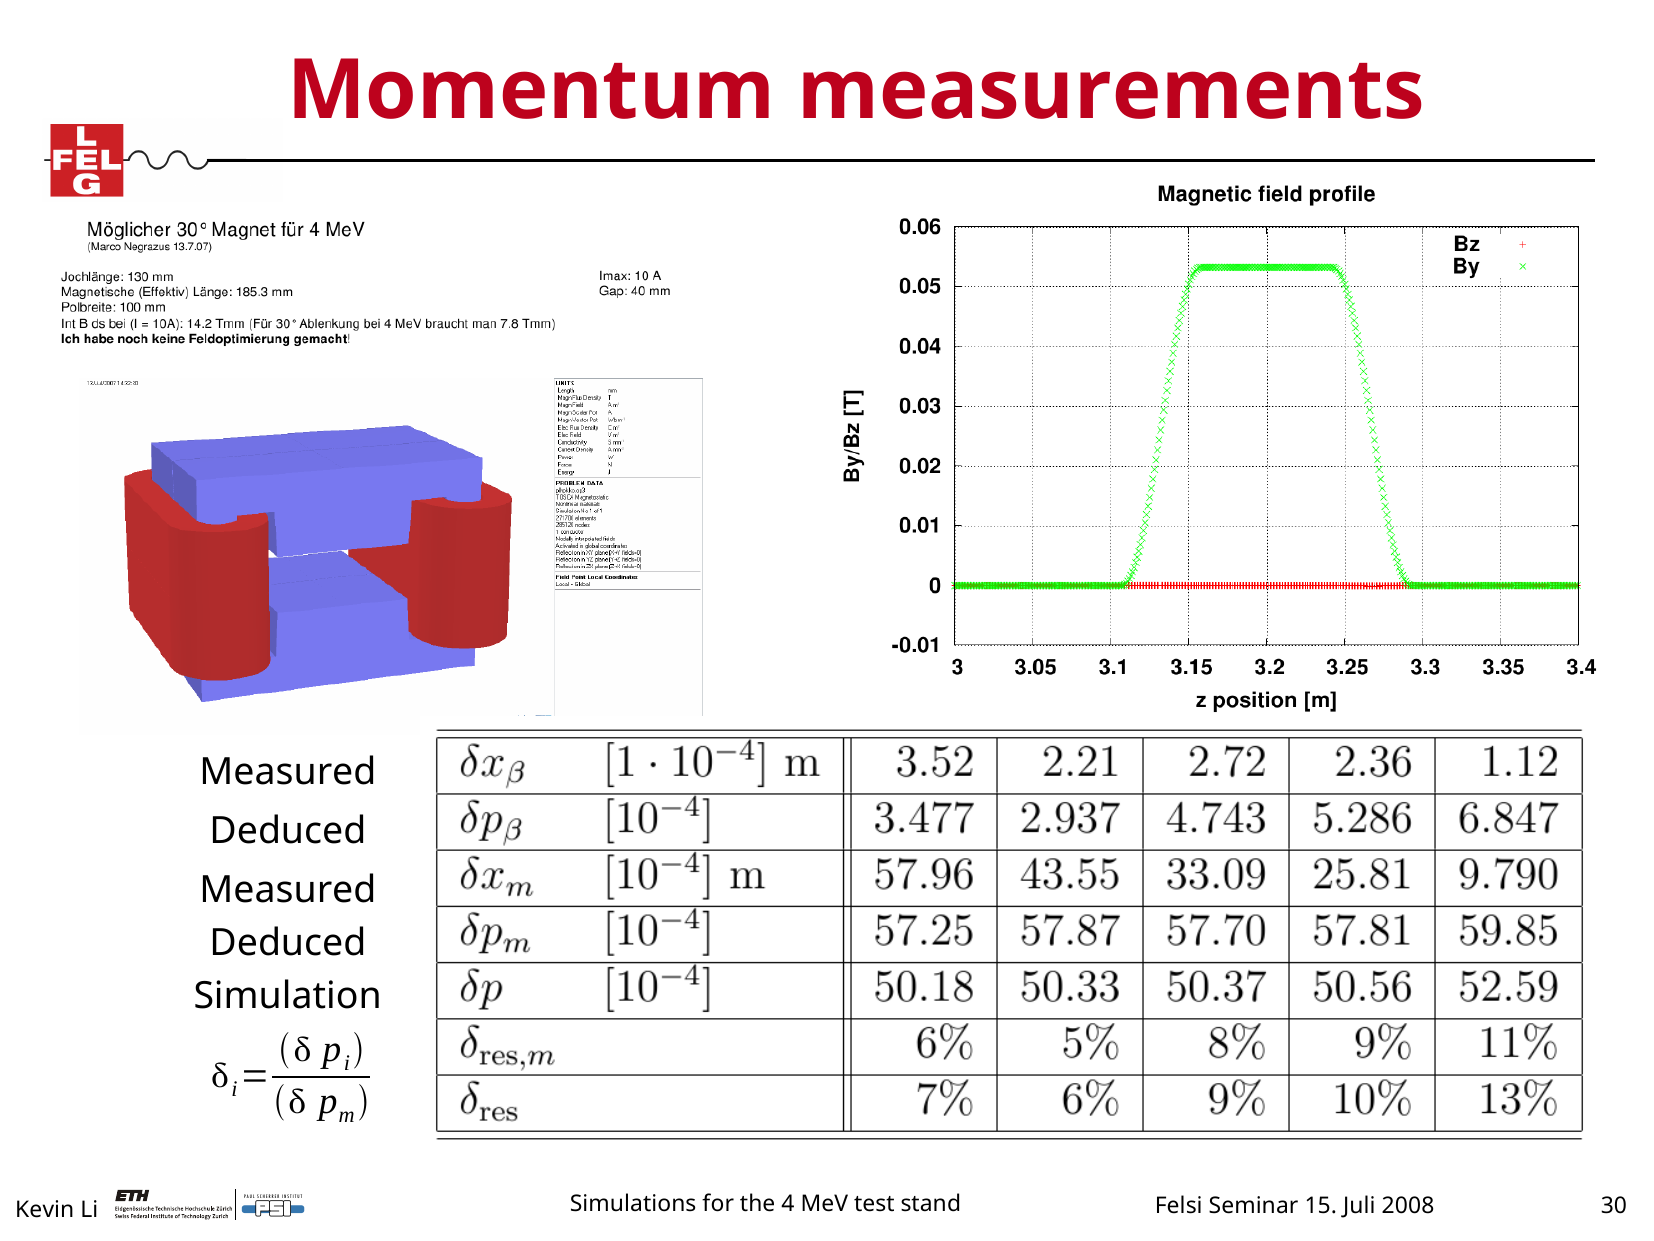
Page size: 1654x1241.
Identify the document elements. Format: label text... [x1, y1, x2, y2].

text_box Measured [177, 862, 399, 906]
picture [44, 177, 1616, 1152]
picture [42, 118, 283, 202]
text_box Deduced [177, 803, 399, 847]
chart [203, 1027, 378, 1128]
picture [238, 1189, 308, 1220]
text_box Simulation [177, 968, 399, 1013]
text_box Measured [177, 744, 399, 788]
text_box Deduced [177, 915, 399, 959]
title Momentum measurements [130, 17, 1583, 156]
